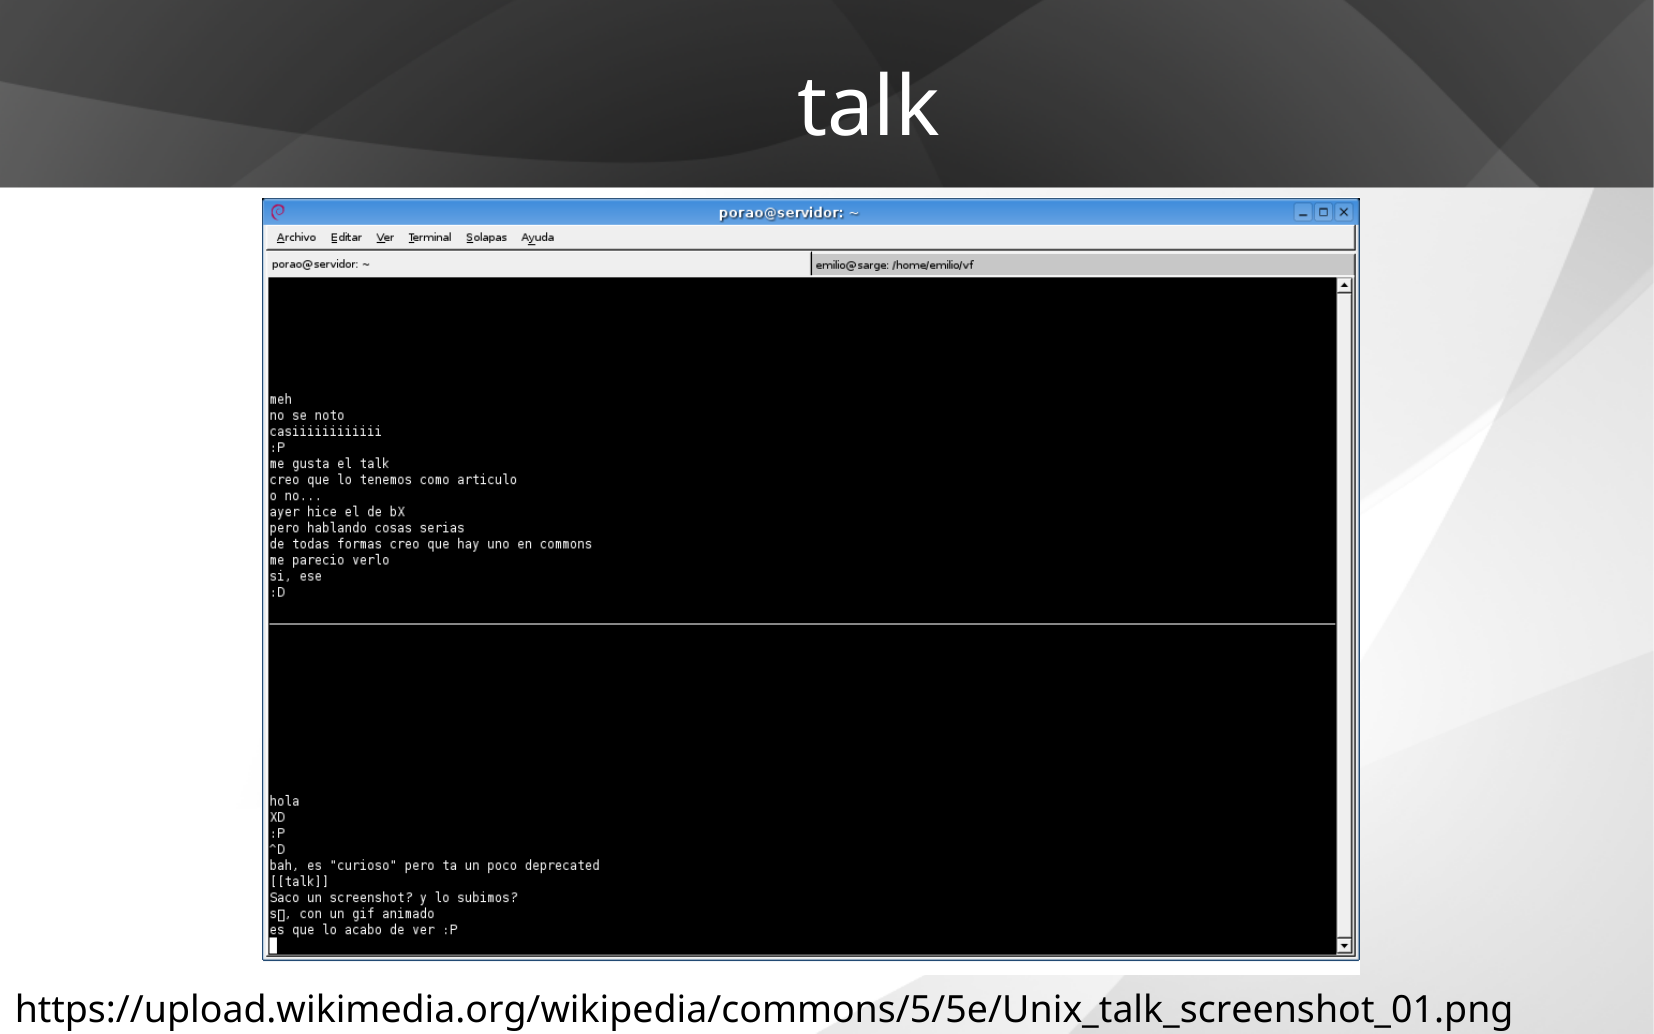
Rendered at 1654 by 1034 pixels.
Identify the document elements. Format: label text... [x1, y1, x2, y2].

picture [0, 0, 1654, 1034]
title talk [124, 0, 1613, 208]
text_box https://upload.wikimedia.org/wikipedia/commons/5/5e/Unix_talk_screenshot_01.png [0, 975, 1632, 1034]
